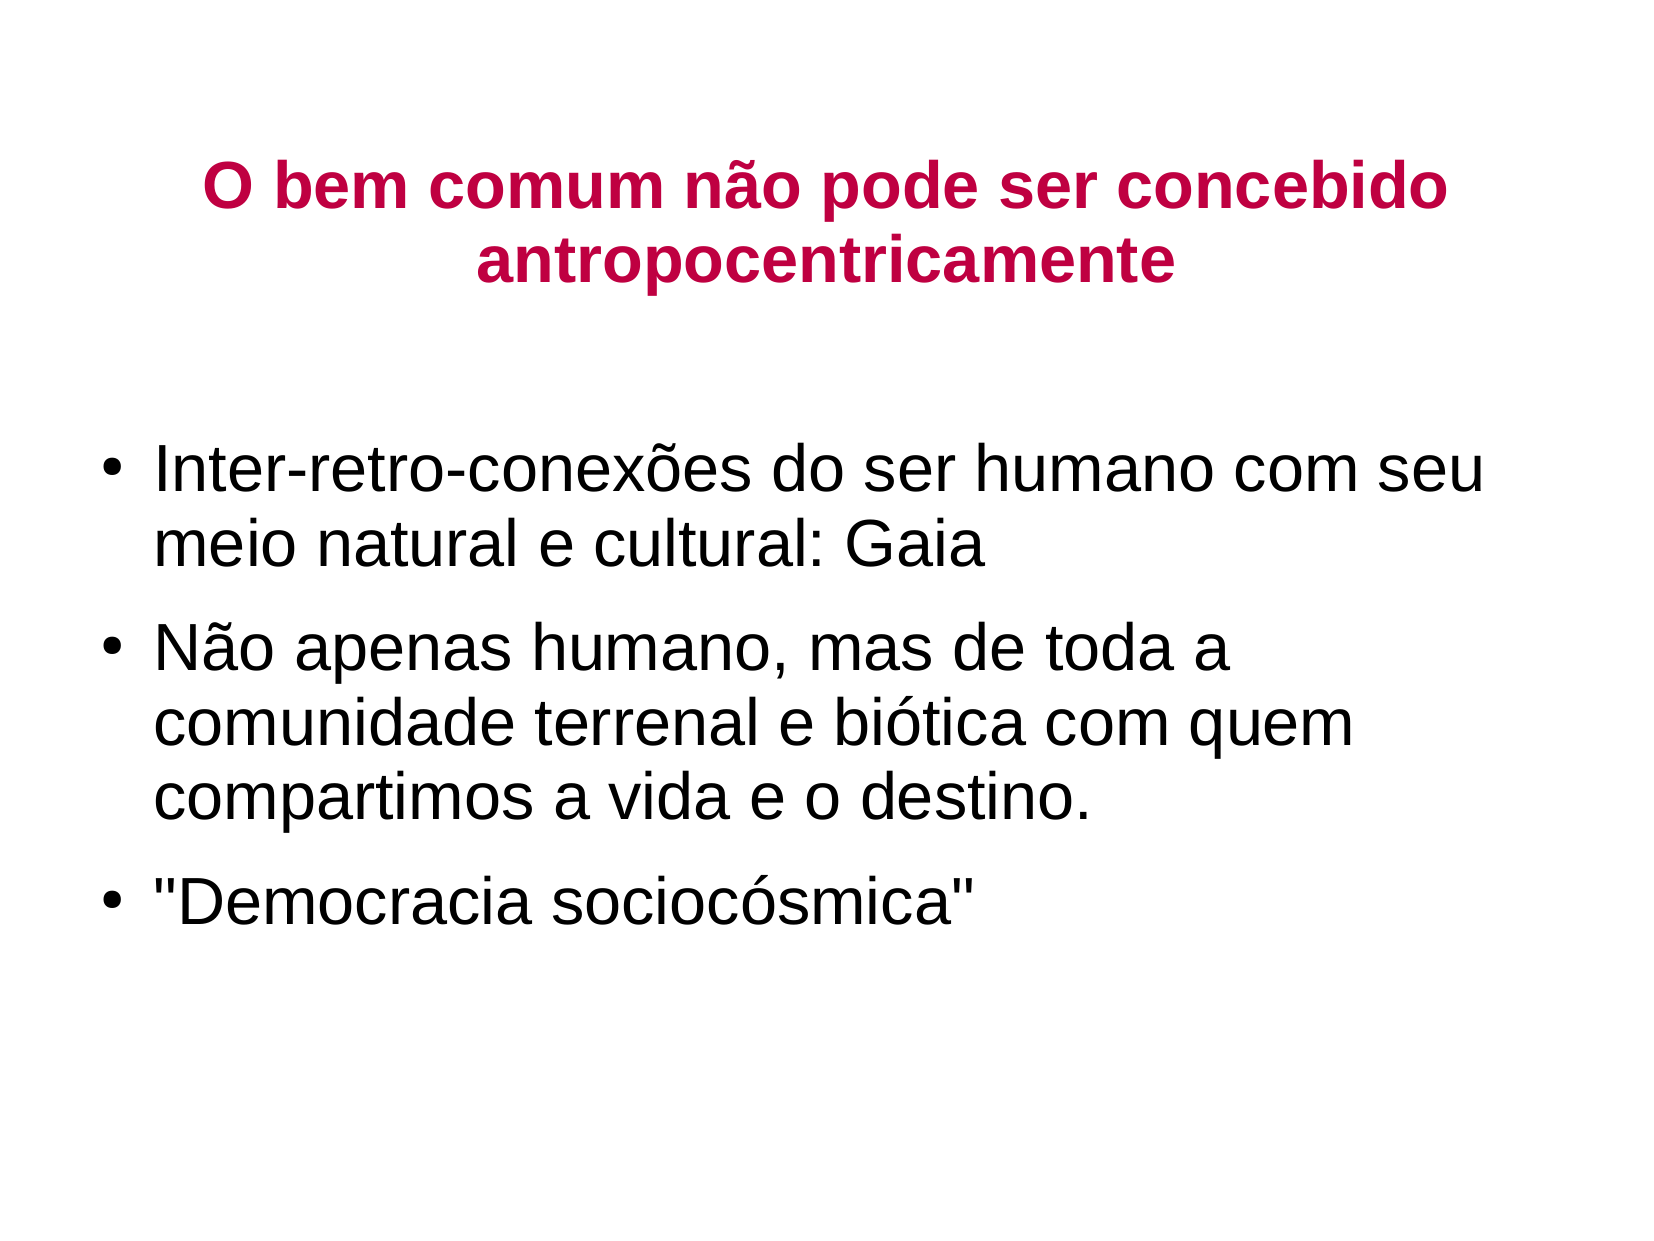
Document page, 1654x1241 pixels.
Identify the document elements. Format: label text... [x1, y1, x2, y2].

list O bem comum não pode ser concebido antropocentricamente Inter-retro-conexões do ser humano com seu meio natural e cultural: Gaia Não apenas humano, mas de toda a comunidade terrenal e biótica com quem compartimos a vida e o destino. "Democracia sociocósmica" [82, 147, 1571, 1010]
